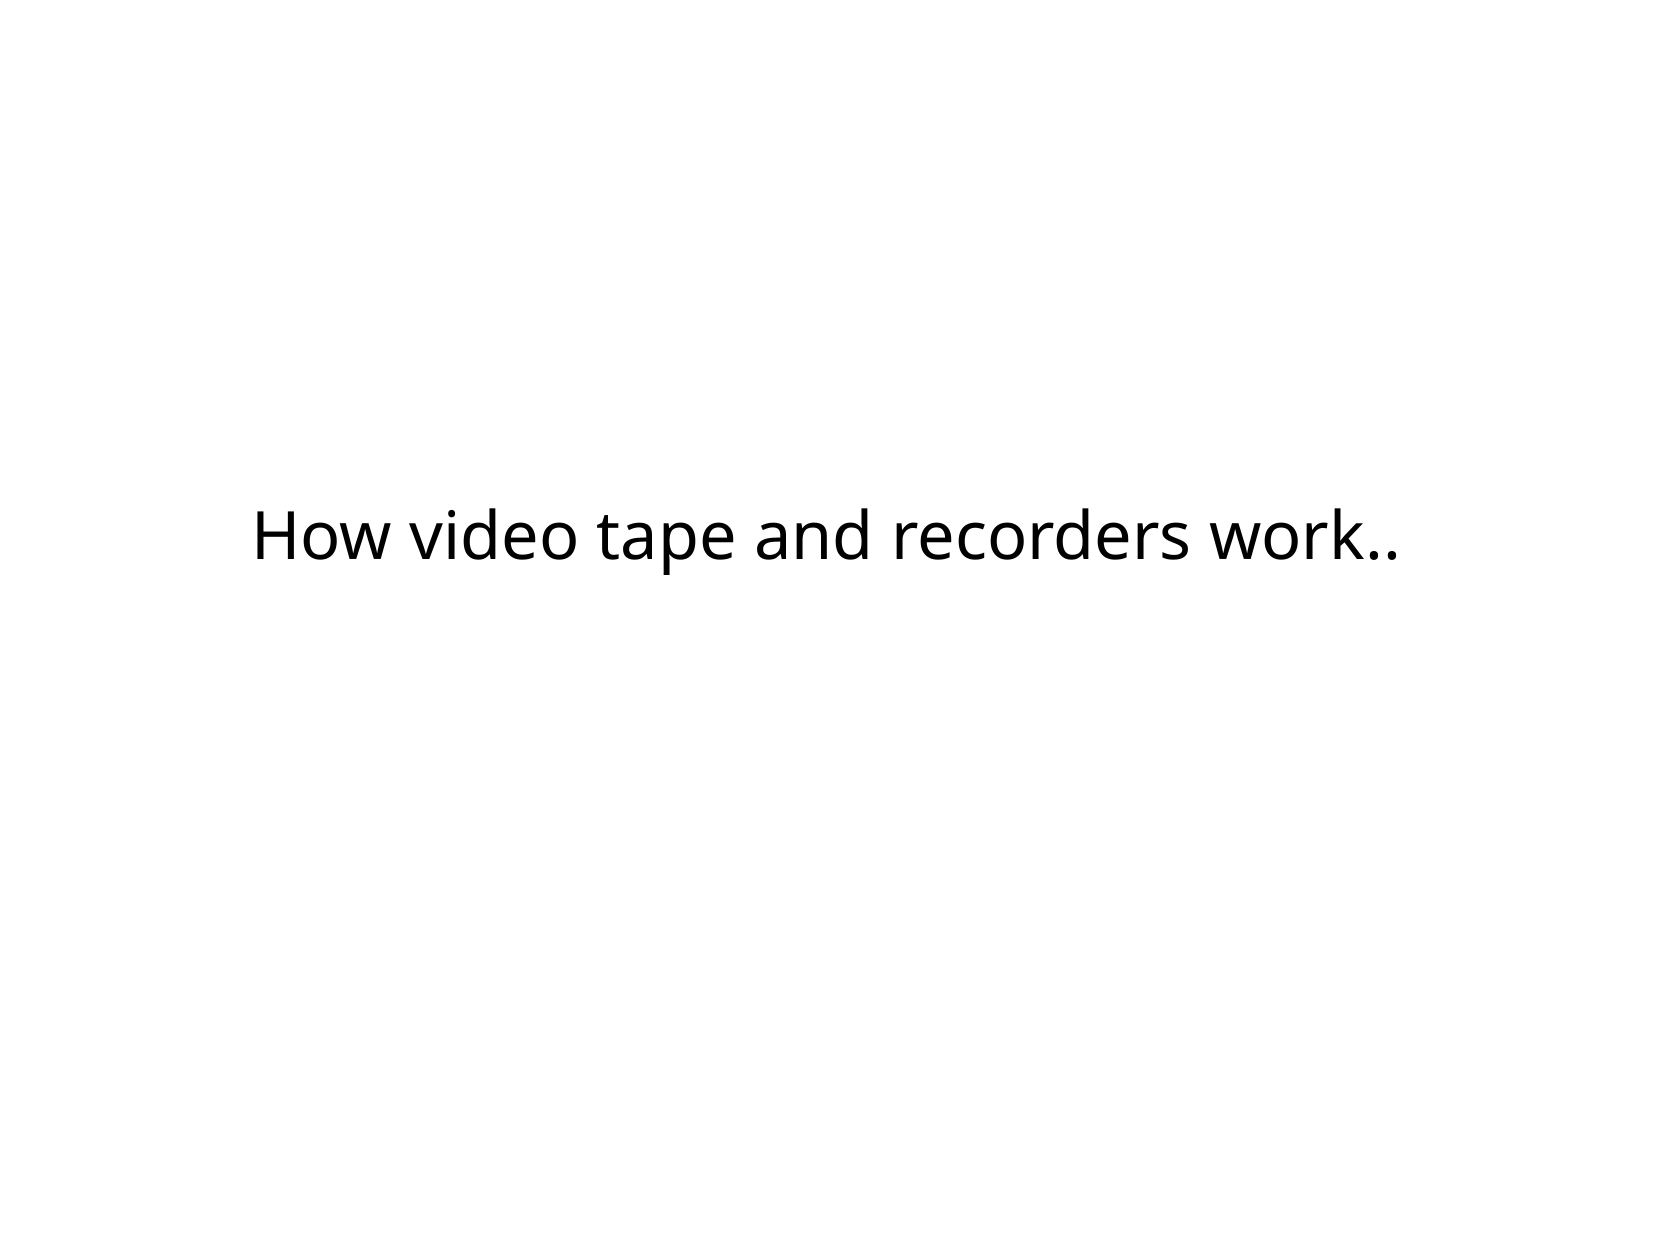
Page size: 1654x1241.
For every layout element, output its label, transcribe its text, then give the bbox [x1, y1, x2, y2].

subtitle How video tape and recorders work.. [82, 56, 1571, 1102]
